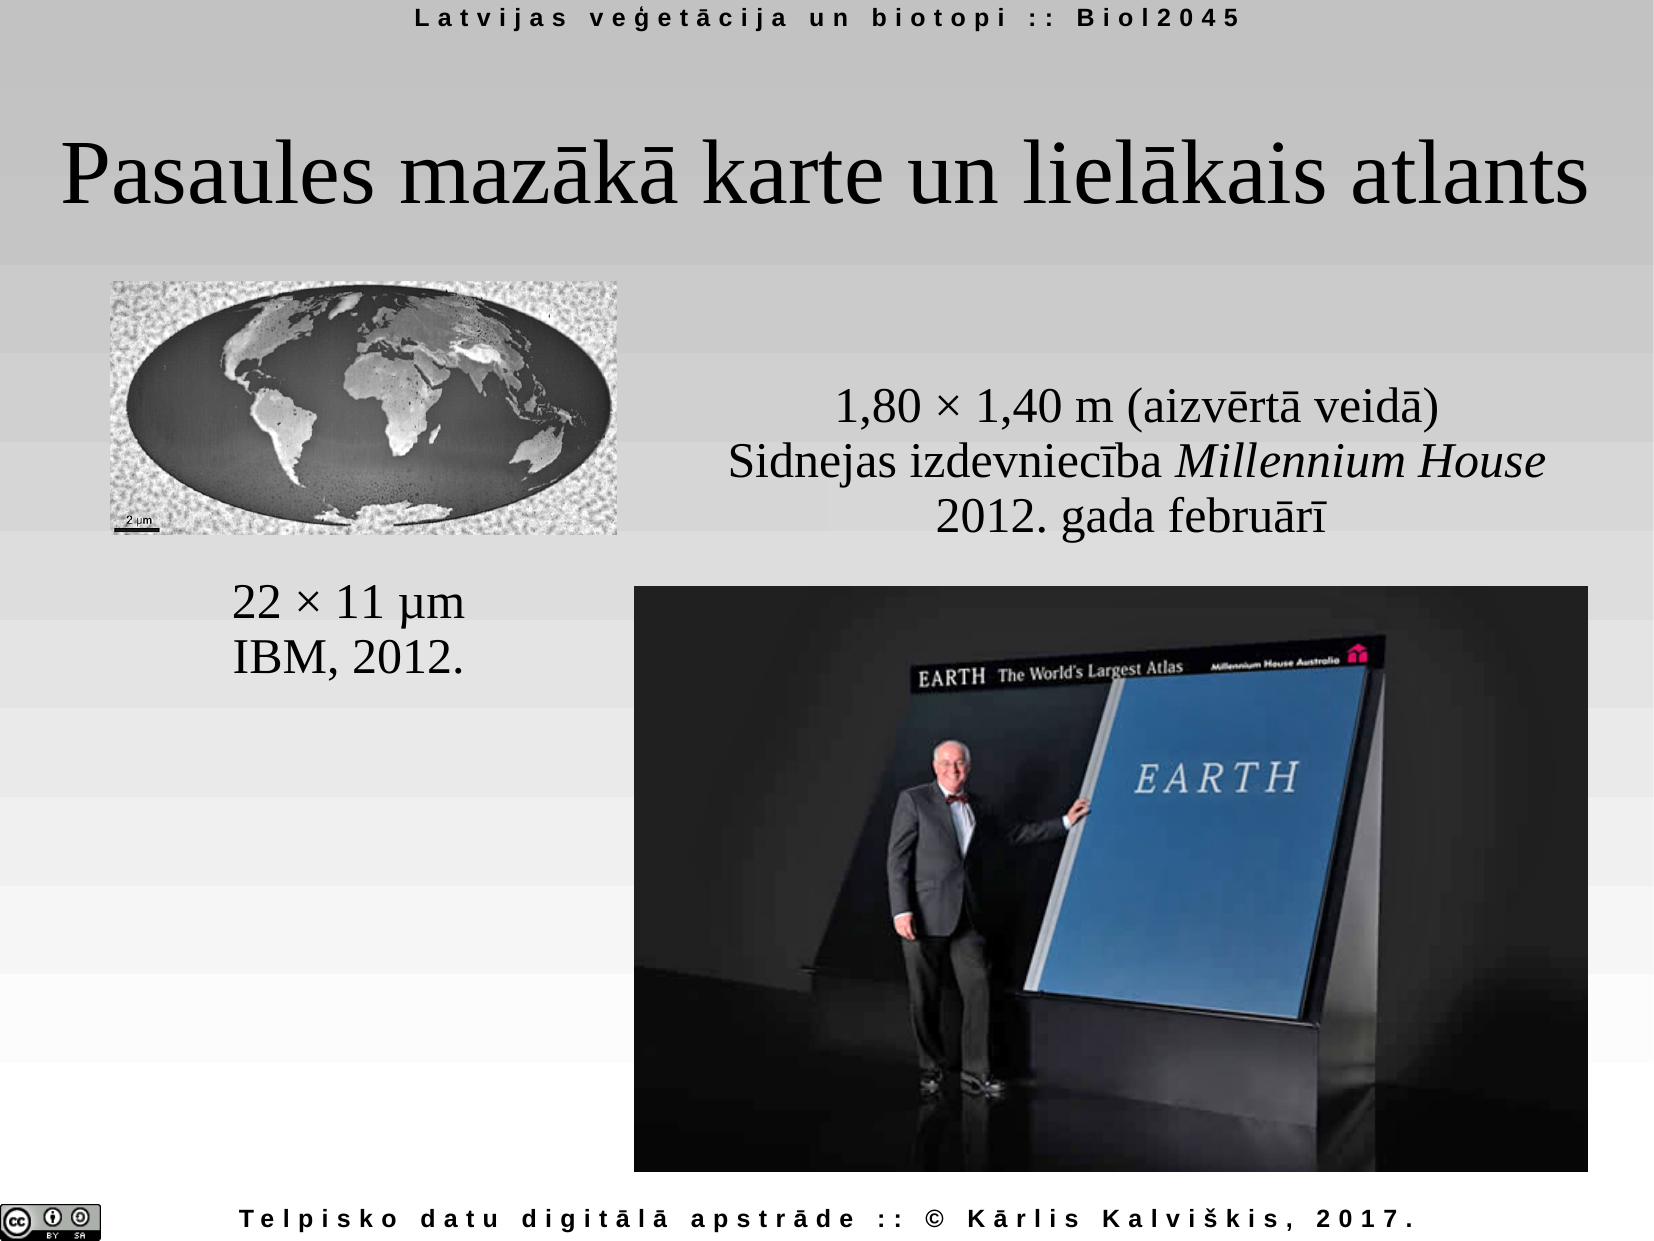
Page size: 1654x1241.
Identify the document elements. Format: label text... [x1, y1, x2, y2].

picture [0, 0, 1654, 1241]
text_box 22 × 11 µm IBM, 2012. [232, 573, 466, 685]
text_box 1,80 × 1,40 m (aizvērtā veidā) Sidnejas izdevniecība Millennium House 2012. gada februārī [727, 377, 1547, 544]
title Pasaules mazākā karte un lielākais atlants [29, 49, 1625, 296]
